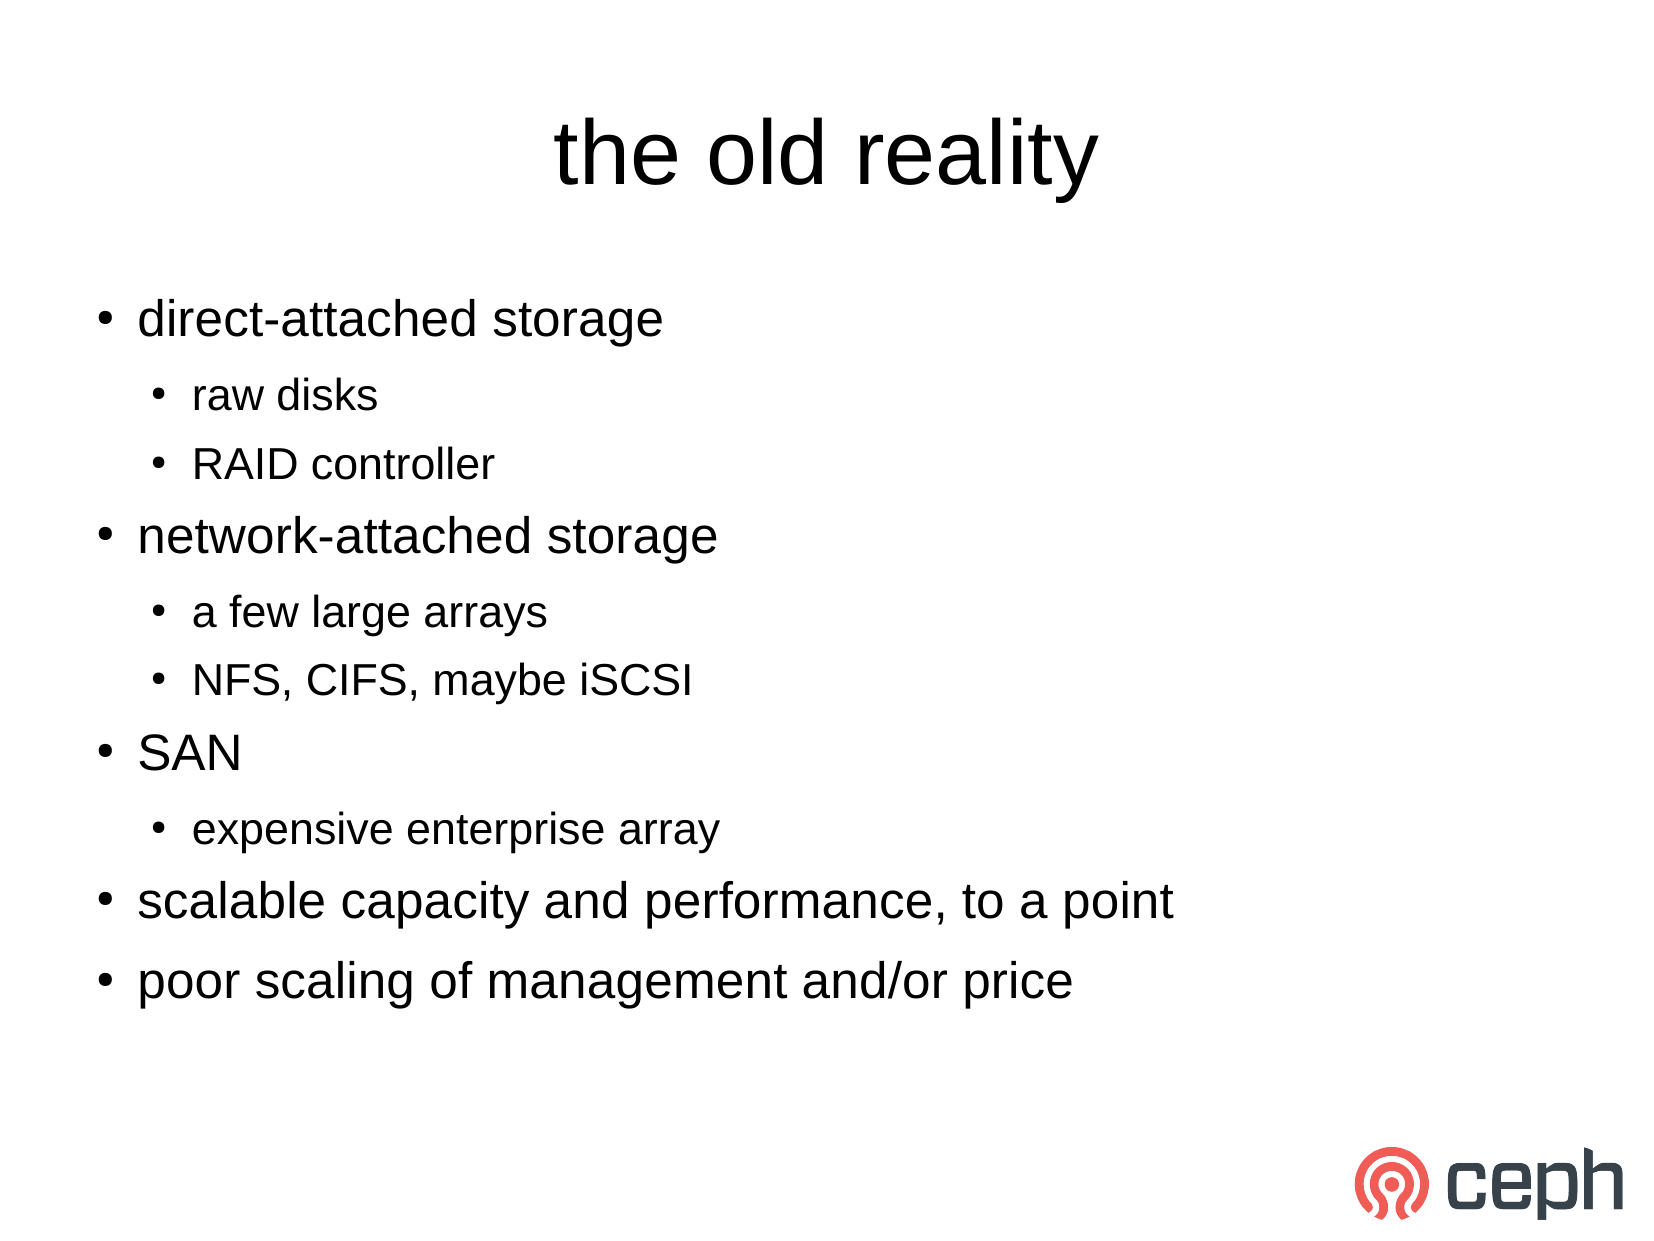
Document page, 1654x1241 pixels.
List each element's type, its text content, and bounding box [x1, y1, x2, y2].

picture [1308, 1100, 1654, 1241]
title the old reality [82, 49, 1571, 257]
list direct-attached storage raw disks RAID controller network-attached storage a few large arrays NFS, CIFS, maybe iSCSI SAN expensive enterprise array scalable capacity and performance, to a point poor scaling of management and/or price [82, 290, 1571, 1010]
